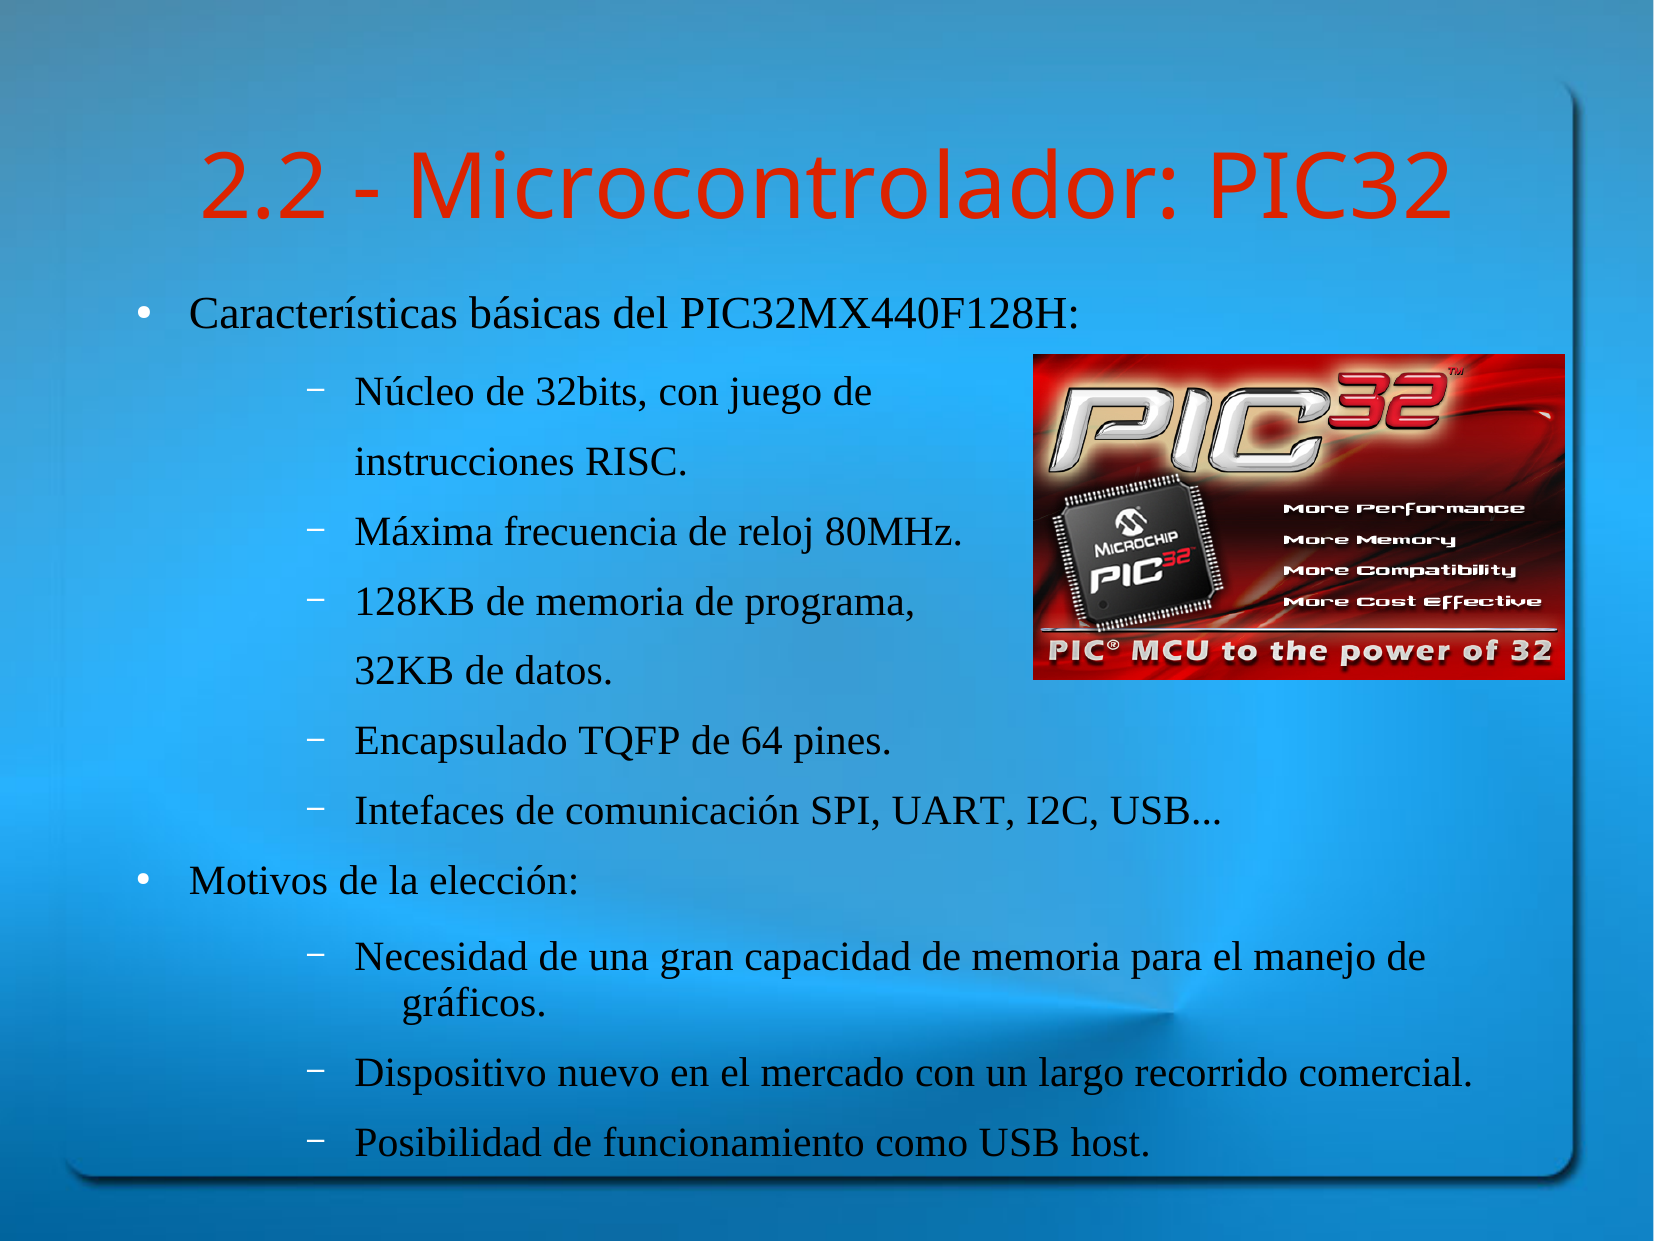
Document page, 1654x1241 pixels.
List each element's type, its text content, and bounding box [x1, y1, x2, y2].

title 2.2 - Microcontrolador: PIC32 [121, 119, 1534, 248]
list Características básicas del PIC32MX440F128H: Núcleo de 32bits, con juego de instrucciones RISC. Máxima frecuencia de reloj 80MHz. 128KB de memoria de programa, 32KB de datos. Encapsulado TQFP de 64 pines. Intefaces de comunicación SPI, UART, I2C, USB... Motivos de la elección: Necesidad de una gran capacidad de memoria para el manejo de gráficos. Dispositivo nuevo en el mercado con un largo recorrido comercial. Posibilidad de funcionamiento como USB host. [118, 288, 1531, 1175]
picture [0, 0, 1654, 1241]
